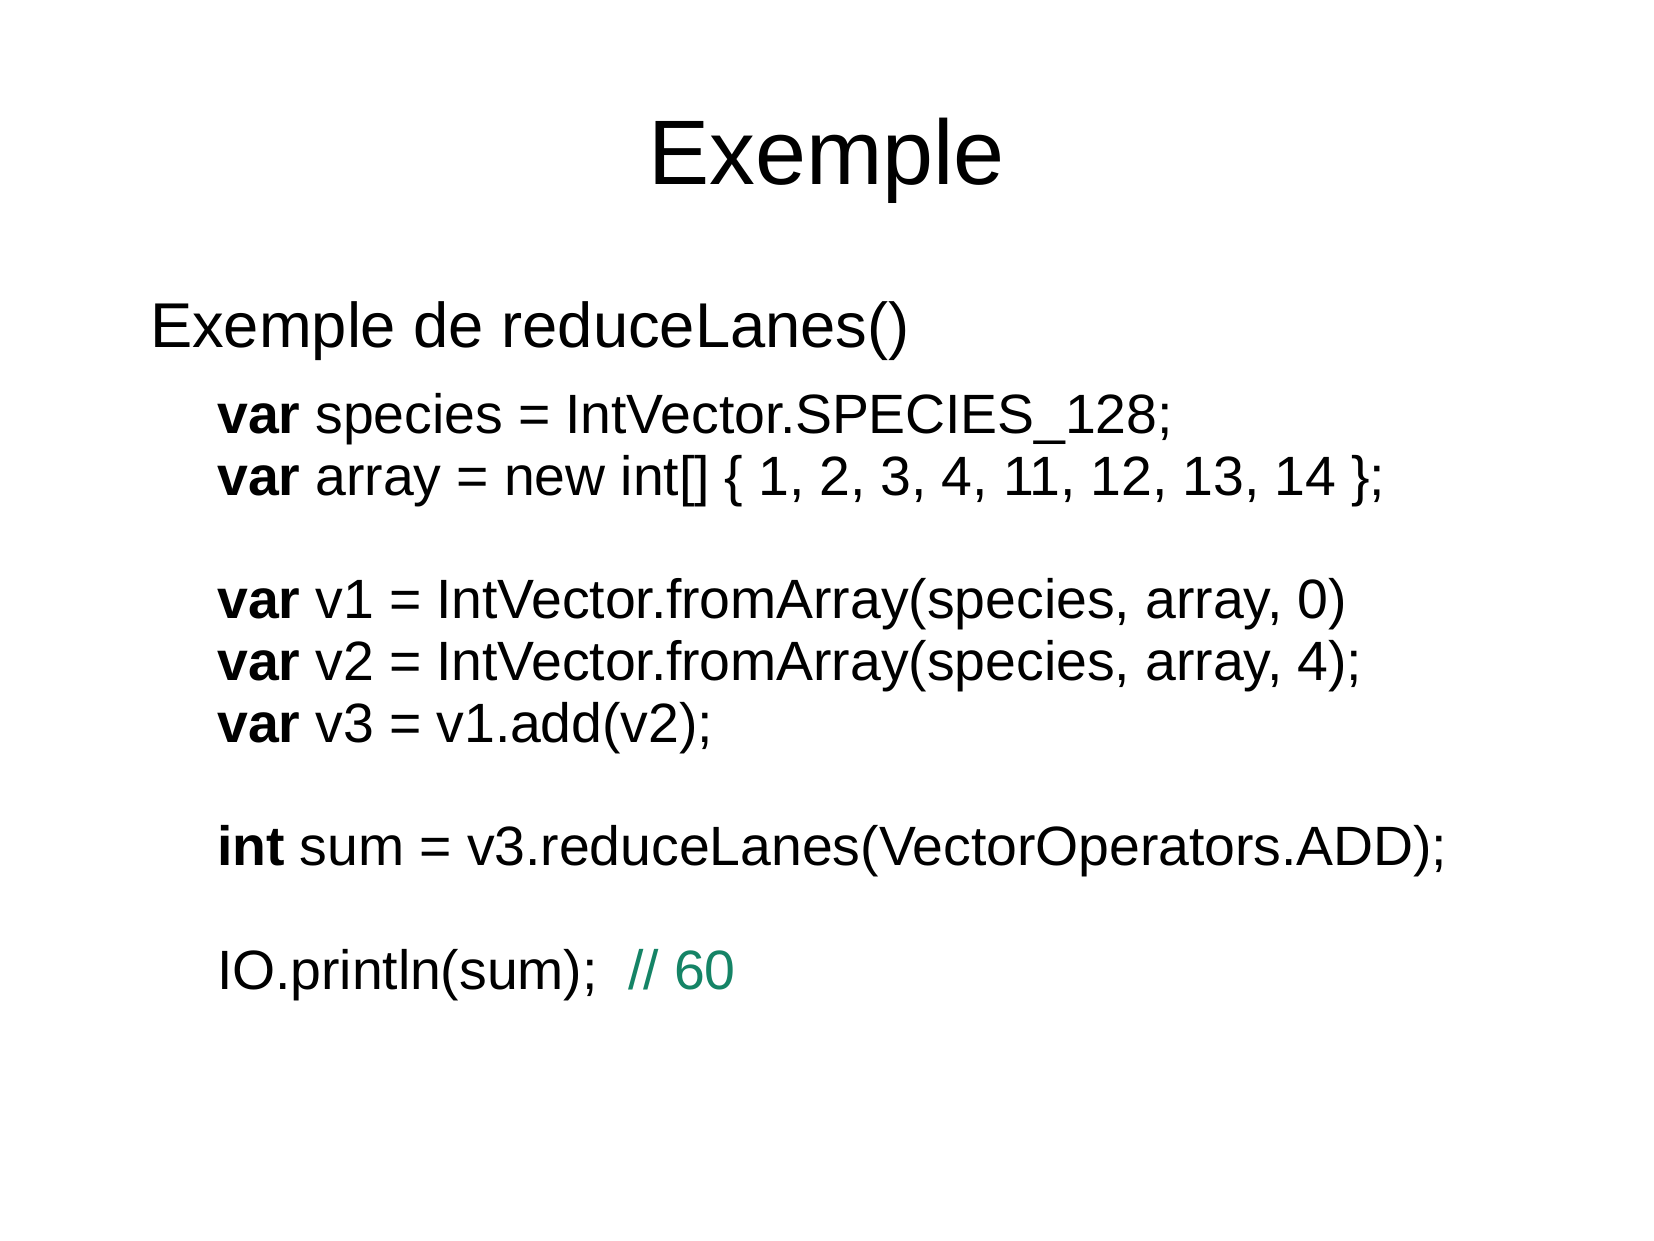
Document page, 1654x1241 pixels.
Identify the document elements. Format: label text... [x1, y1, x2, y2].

title Exemple [82, 49, 1571, 257]
list Exemple de reduceLanes() var species = IntVector.SPECIES_128; var array = new int[] { 1, 2, 3, 4, 11, 12, 13, 14 }; var v1 = IntVector.fromArray(species, array, 0) var v2 = IntVector.fromArray(species, array, 4); var v3 = v1.add(v2); int sum = v3.reduceLanes(VectorOperators.ADD); IO.println(sum); // 60 [82, 290, 1571, 1126]
